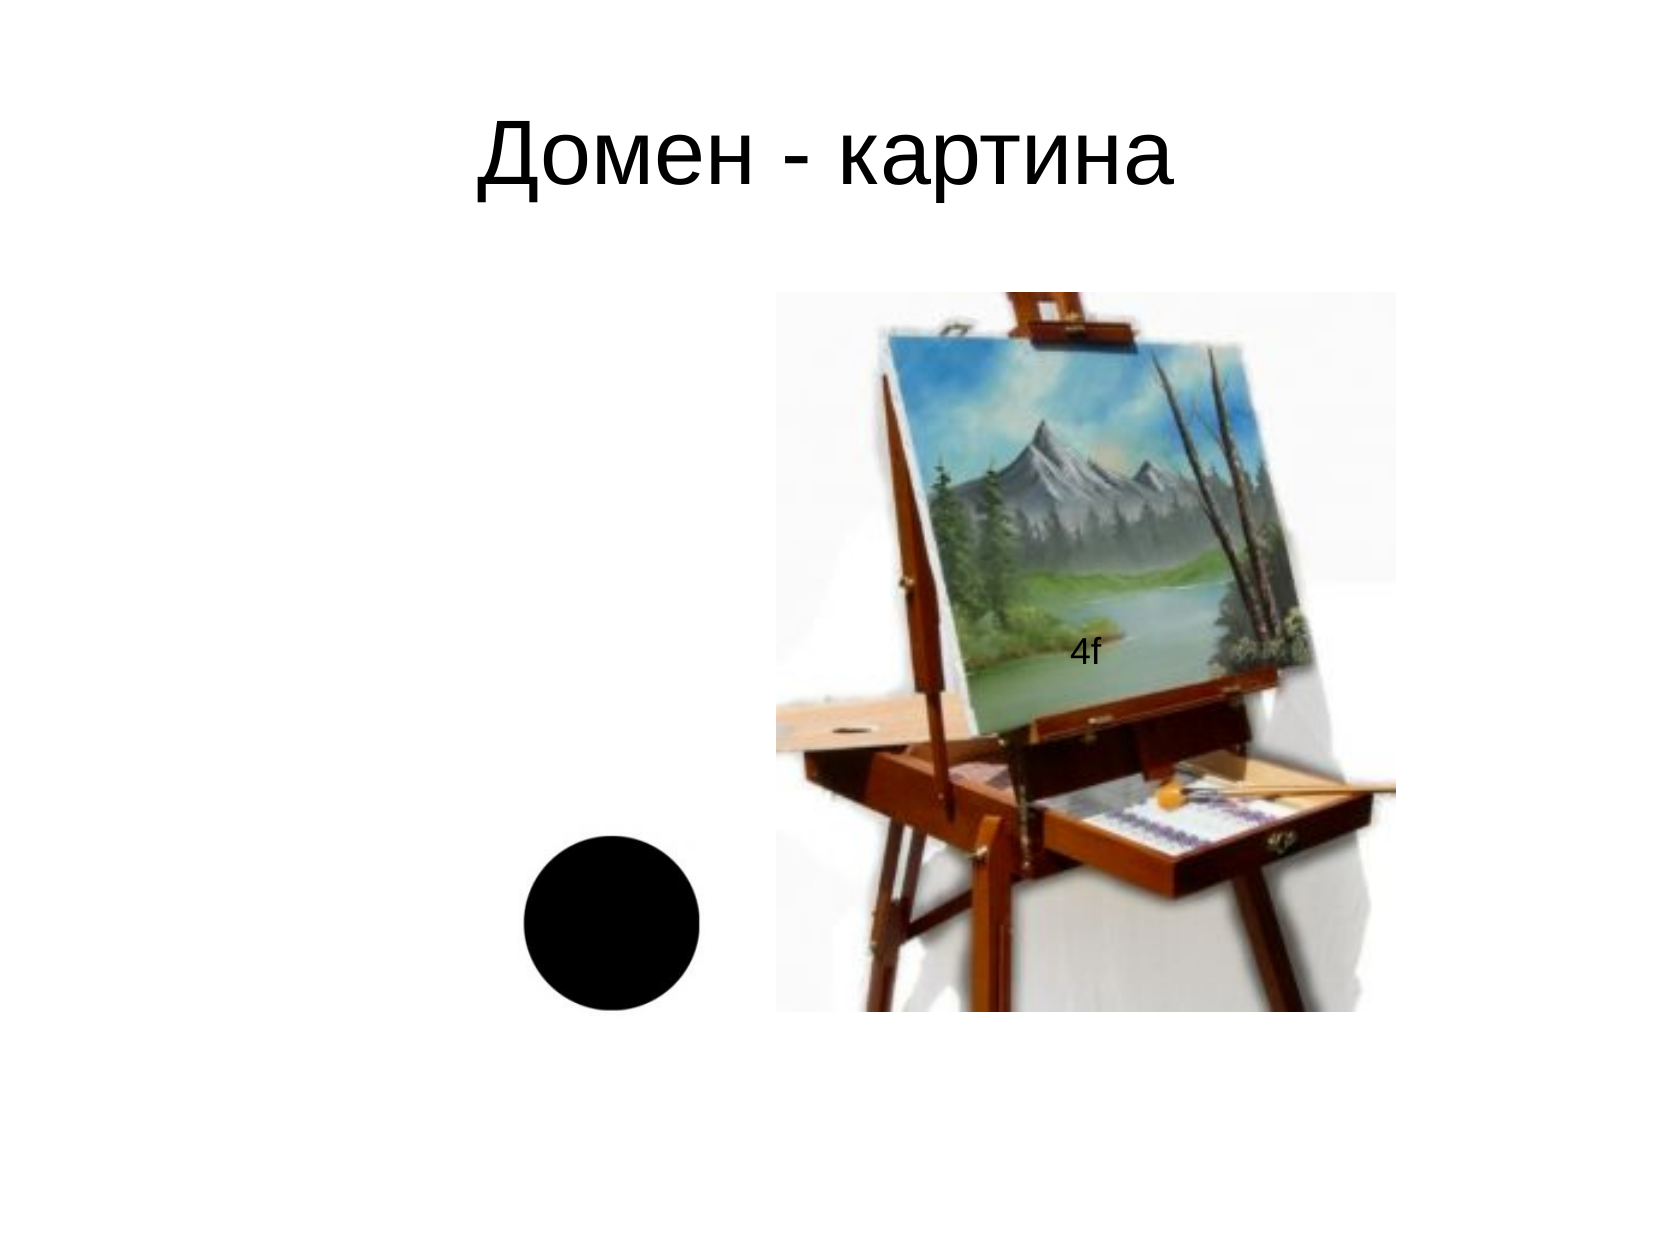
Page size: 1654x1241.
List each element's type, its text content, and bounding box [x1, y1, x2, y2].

picture [776, 292, 1396, 1012]
picture [517, 823, 709, 1024]
title Домен - картина [82, 49, 1571, 257]
